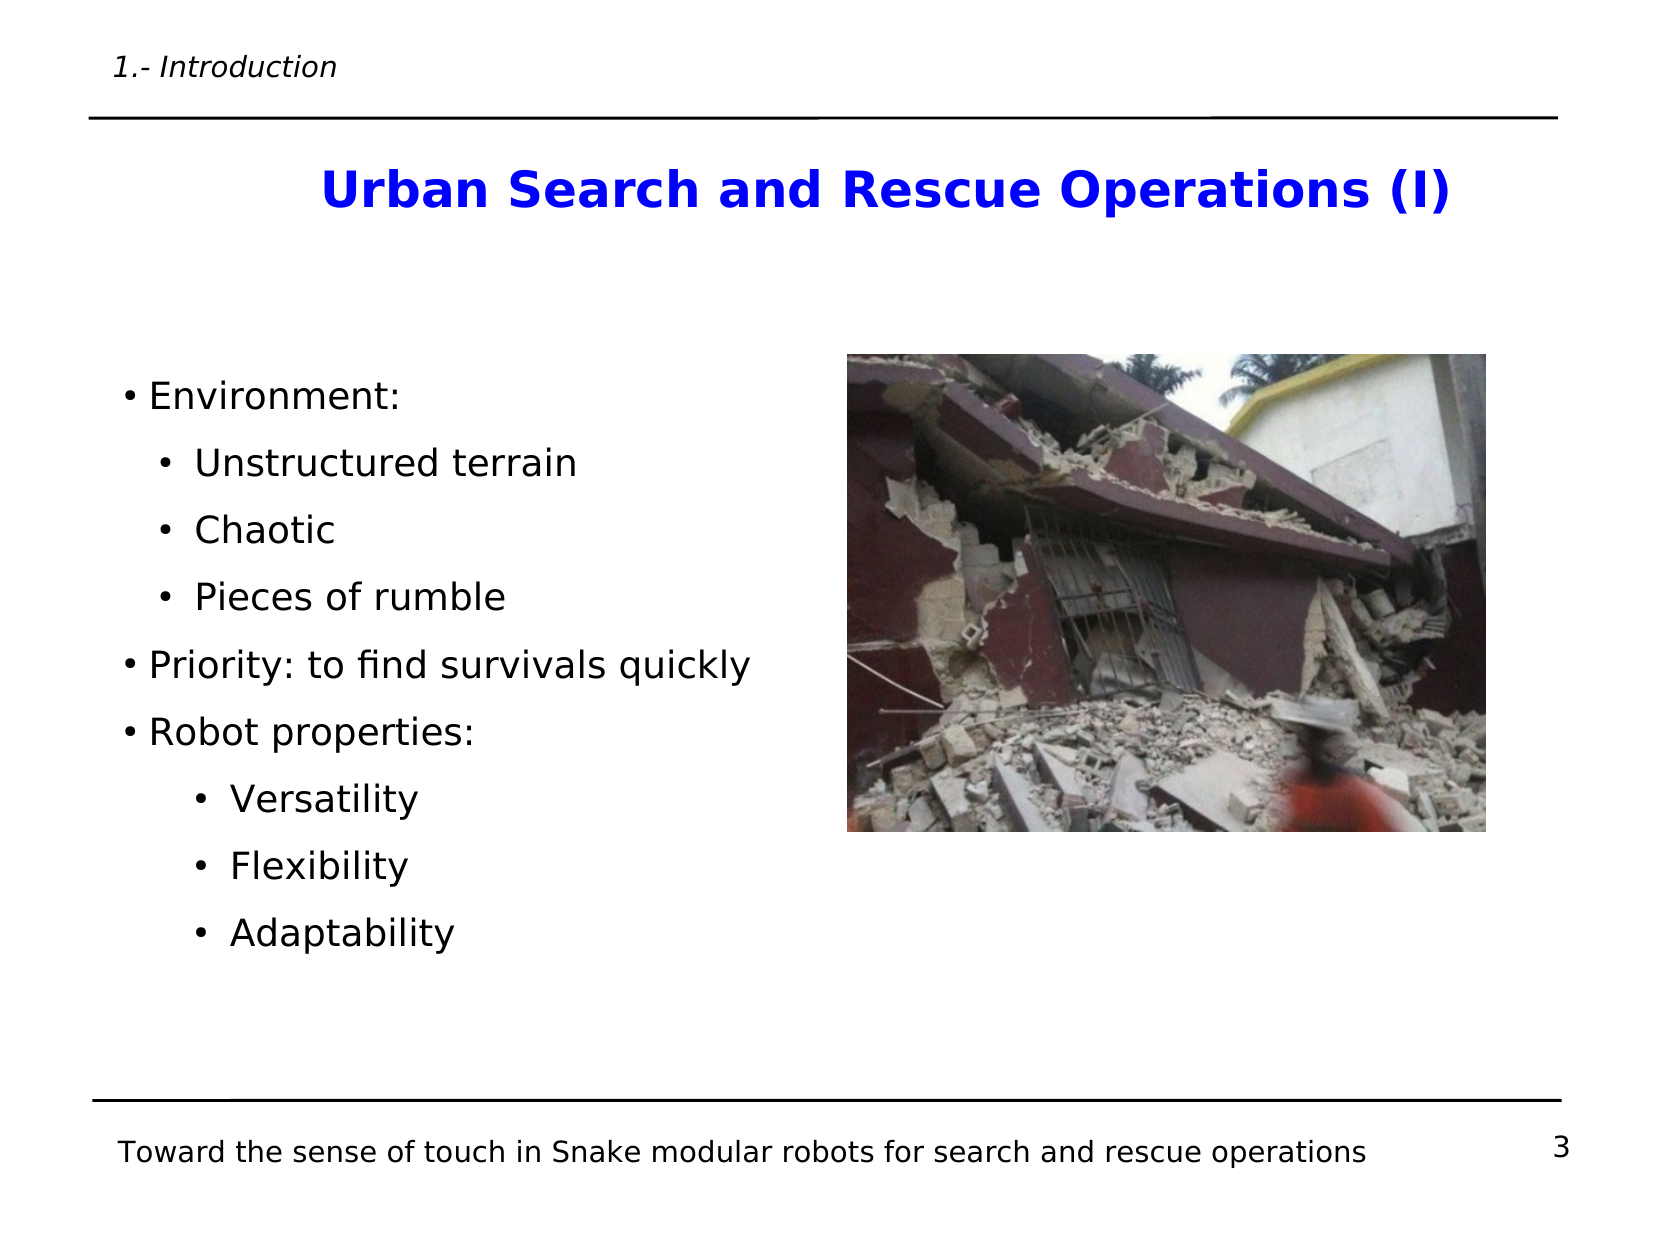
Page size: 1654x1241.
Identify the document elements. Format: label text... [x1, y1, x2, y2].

text_box 1.- Introduction [97, 42, 353, 93]
text_box Urban Search and Rescue Operations (I) [305, 153, 1469, 227]
text_box Toward the sense of touch in Snake modular robots for search and rescue operations [103, 1127, 1384, 1177]
picture [847, 354, 1486, 832]
text_box Environment: Unstructured terrain Chaotic Pieces of rumble Priority: to find survivals quickly Robot properties: Versatility Flexibility Adaptability [108, 367, 782, 963]
